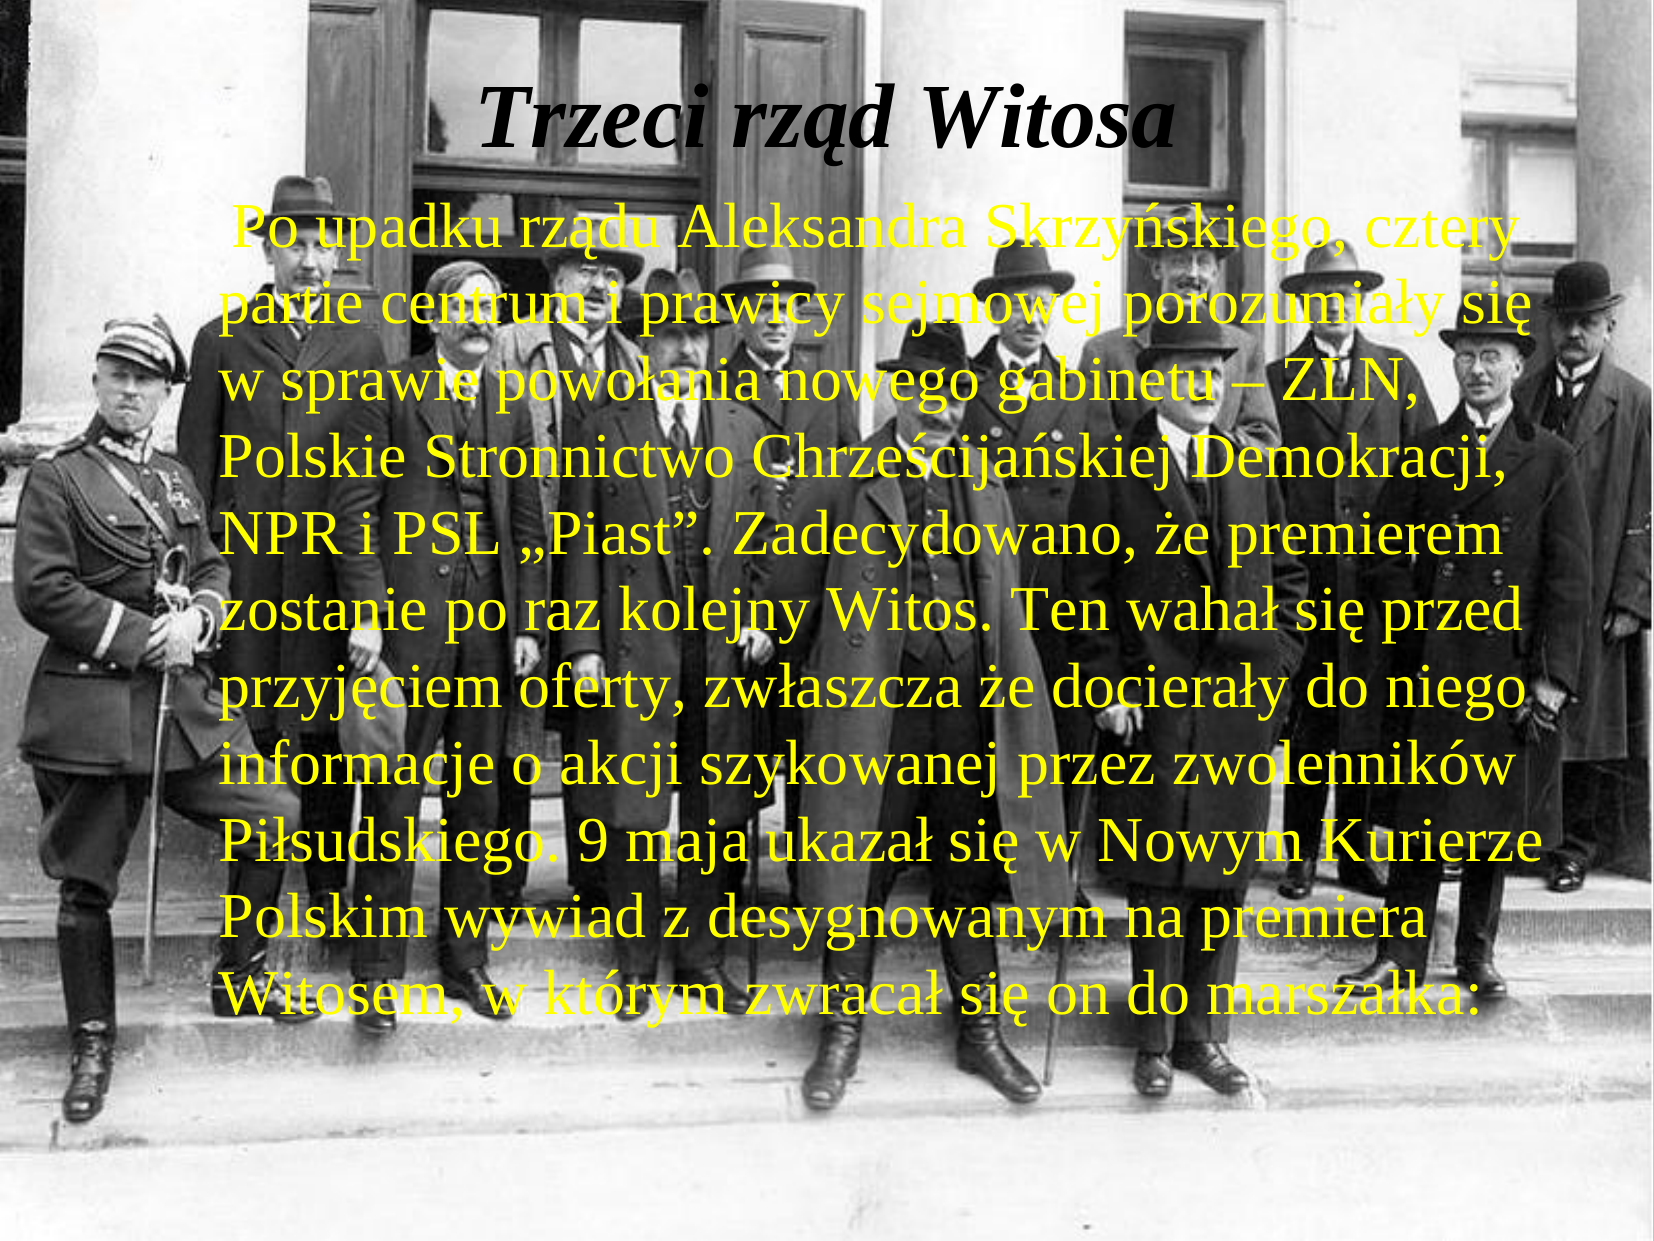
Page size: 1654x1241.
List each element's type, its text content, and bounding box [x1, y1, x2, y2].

list Po upadku rządu Aleksandra Skrzyńskiego, cztery partie centrum i prawicy sejmowej porozumiały się w sprawie powołania nowego gabinetu – ZLN, Polskie Stronnictwo Chrześcijańskiej Demokracji, NPR i PSL „Piast”. Zadecydowano, że premierem zostanie po raz kolejny Witos. Ten wahał się przed przyjęciem oferty, zwłaszcza że docierały do niego informacje o akcji szykowanej przez zwolenników Piłsudskiego. 9 maja ukazał się w Nowym Kurierze Polskim wywiad z desygnowanym na premiera Witosem, w którym zwracał się on do marszałka: [82, 183, 1571, 1093]
picture [0, 0, 1654, 1241]
title Trzeci rząd Witosa [82, 49, 1571, 172]
